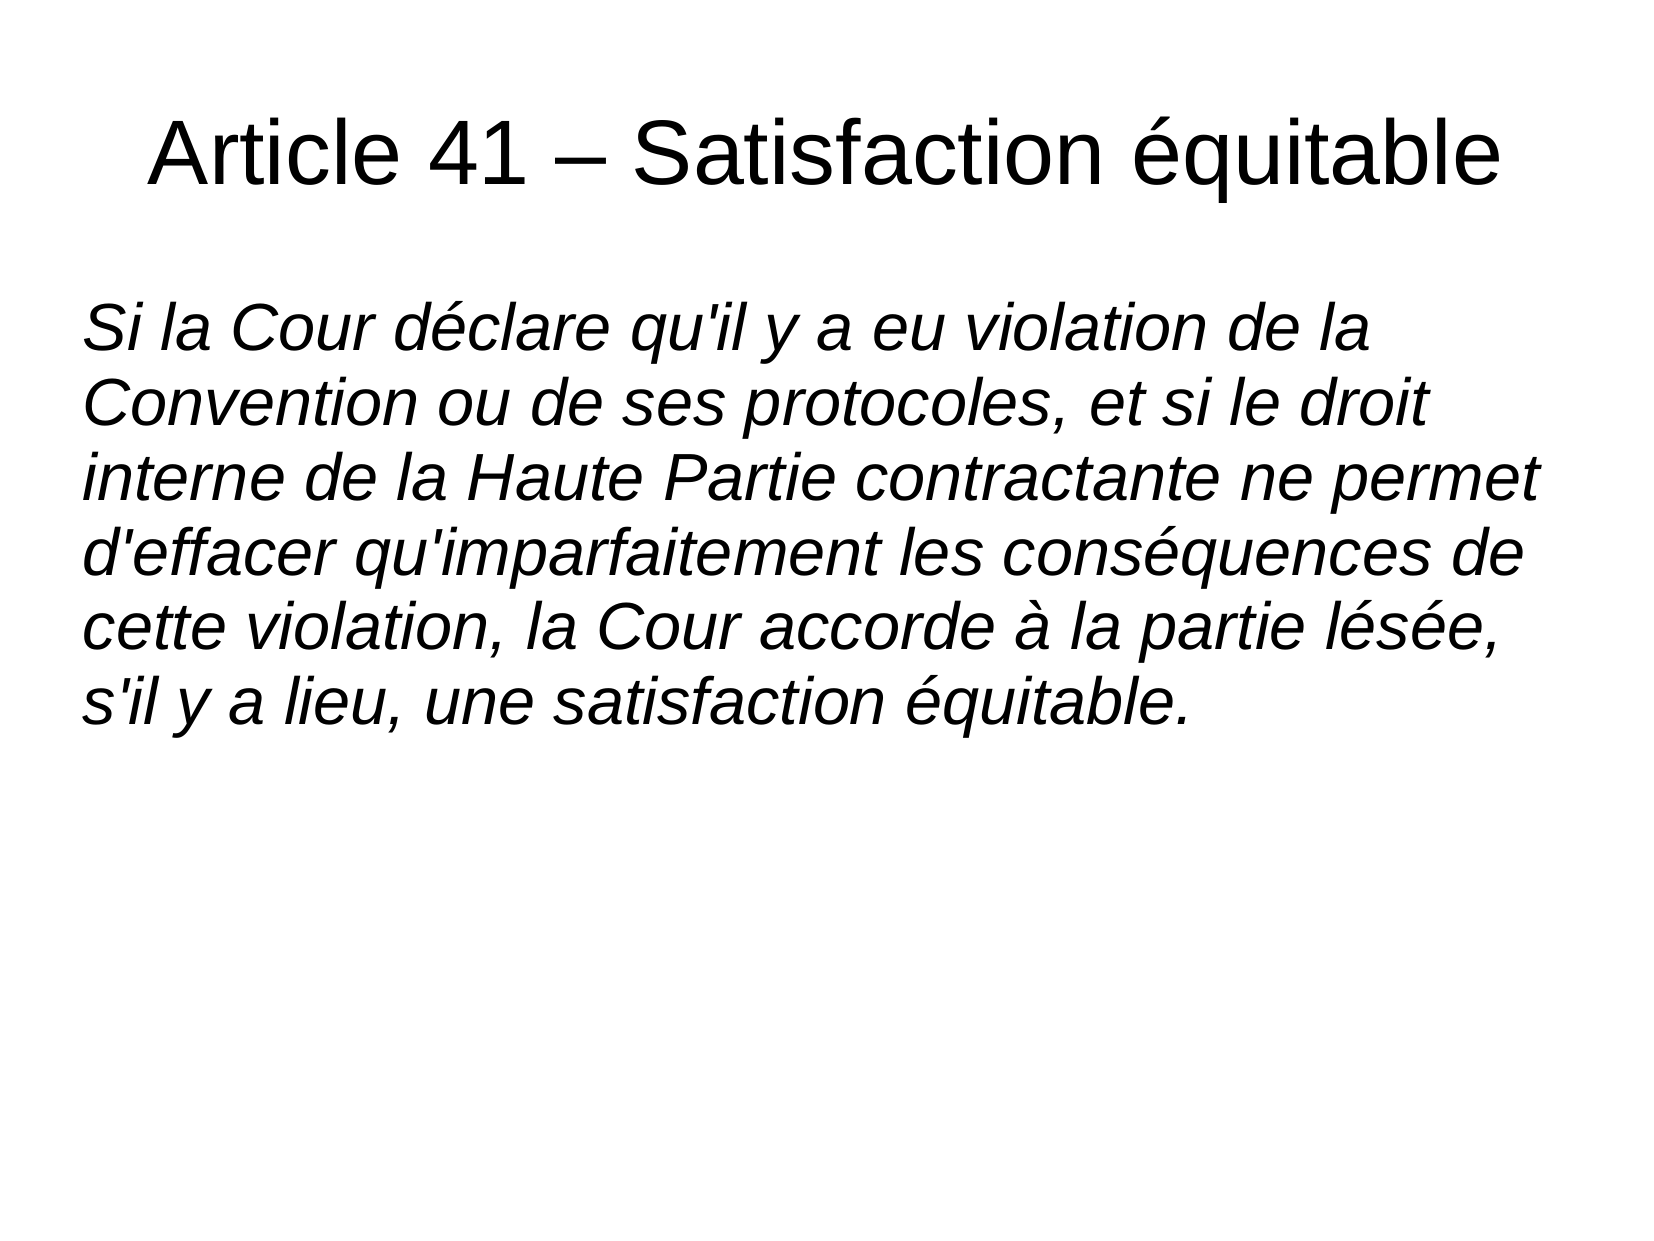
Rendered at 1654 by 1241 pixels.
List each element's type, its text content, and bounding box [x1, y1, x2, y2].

list Si la Cour déclare qu'il y a eu violation de la Convention ou de ses protocoles, et si le droit interne de la Haute Partie contractante ne permet d'effacer qu'imparfaitement les conséquences de cette violation, la Cour accorde à la partie lésée, s'il y a lieu, une satisfaction équitable. [82, 290, 1571, 1010]
title Article 41 – Satisfaction équitable [82, 49, 1571, 257]
